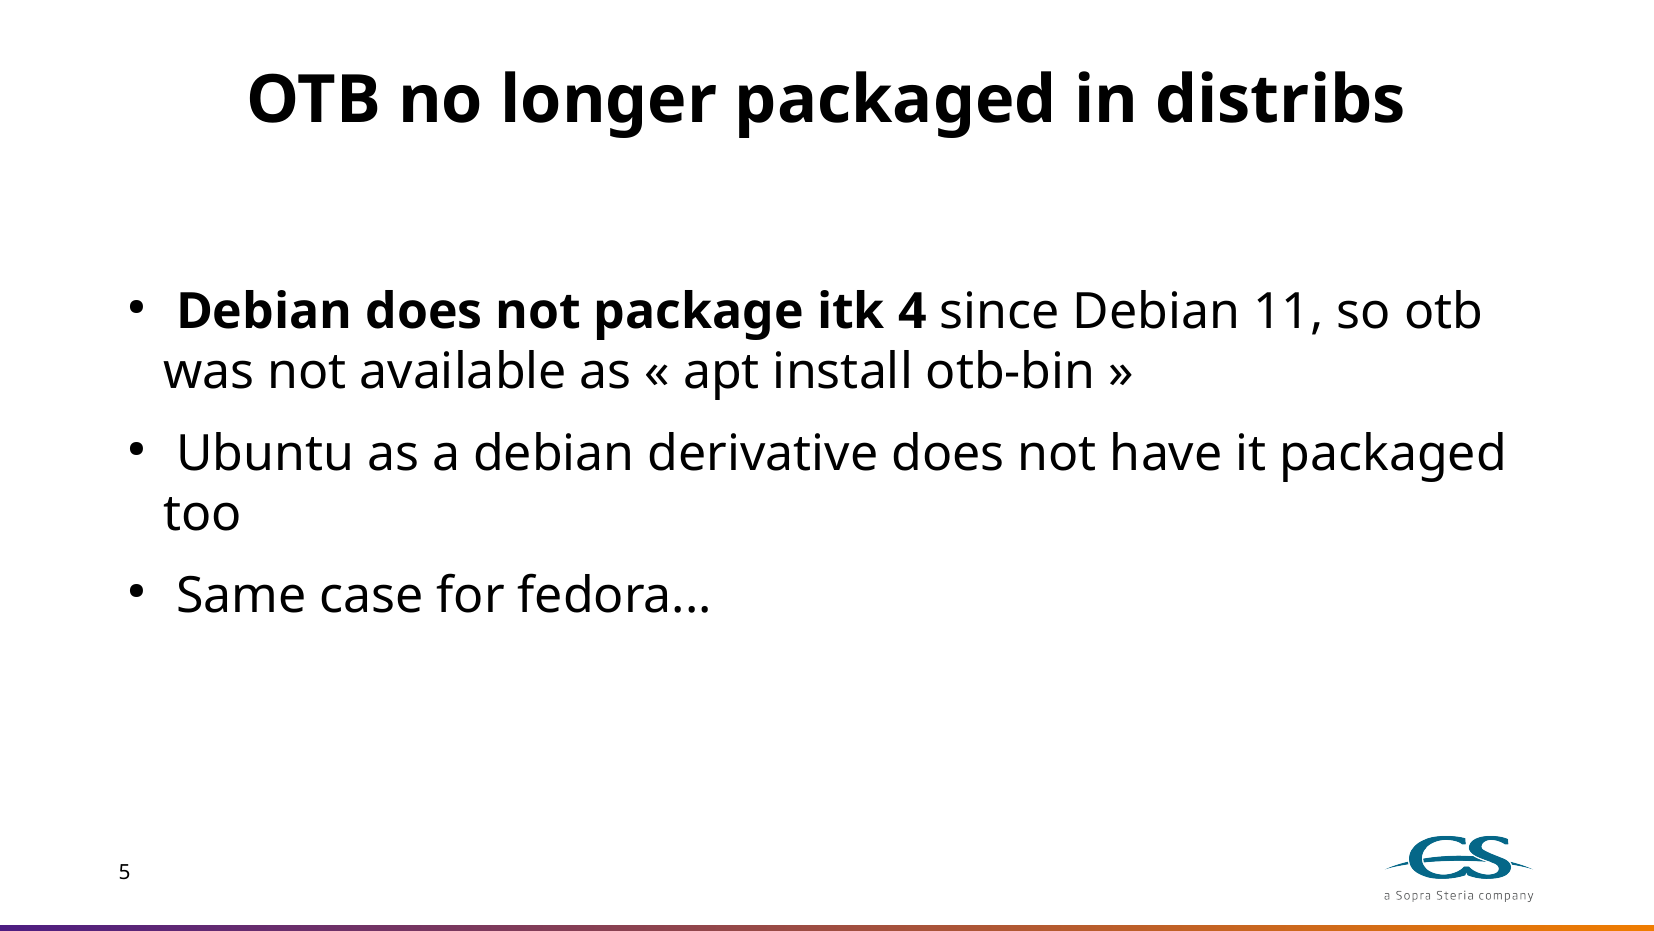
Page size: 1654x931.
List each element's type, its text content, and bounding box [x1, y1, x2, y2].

list Debian does not package itk 4 since Debian 11, so otb was not available as « apt install otb-bin » Ubuntu as a debian derivative does not have it packaged too Same case for fedora... [127, 278, 1543, 456]
picture [1363, 814, 1555, 921]
title OTB no longer packaged in distribs [59, 24, 1595, 168]
